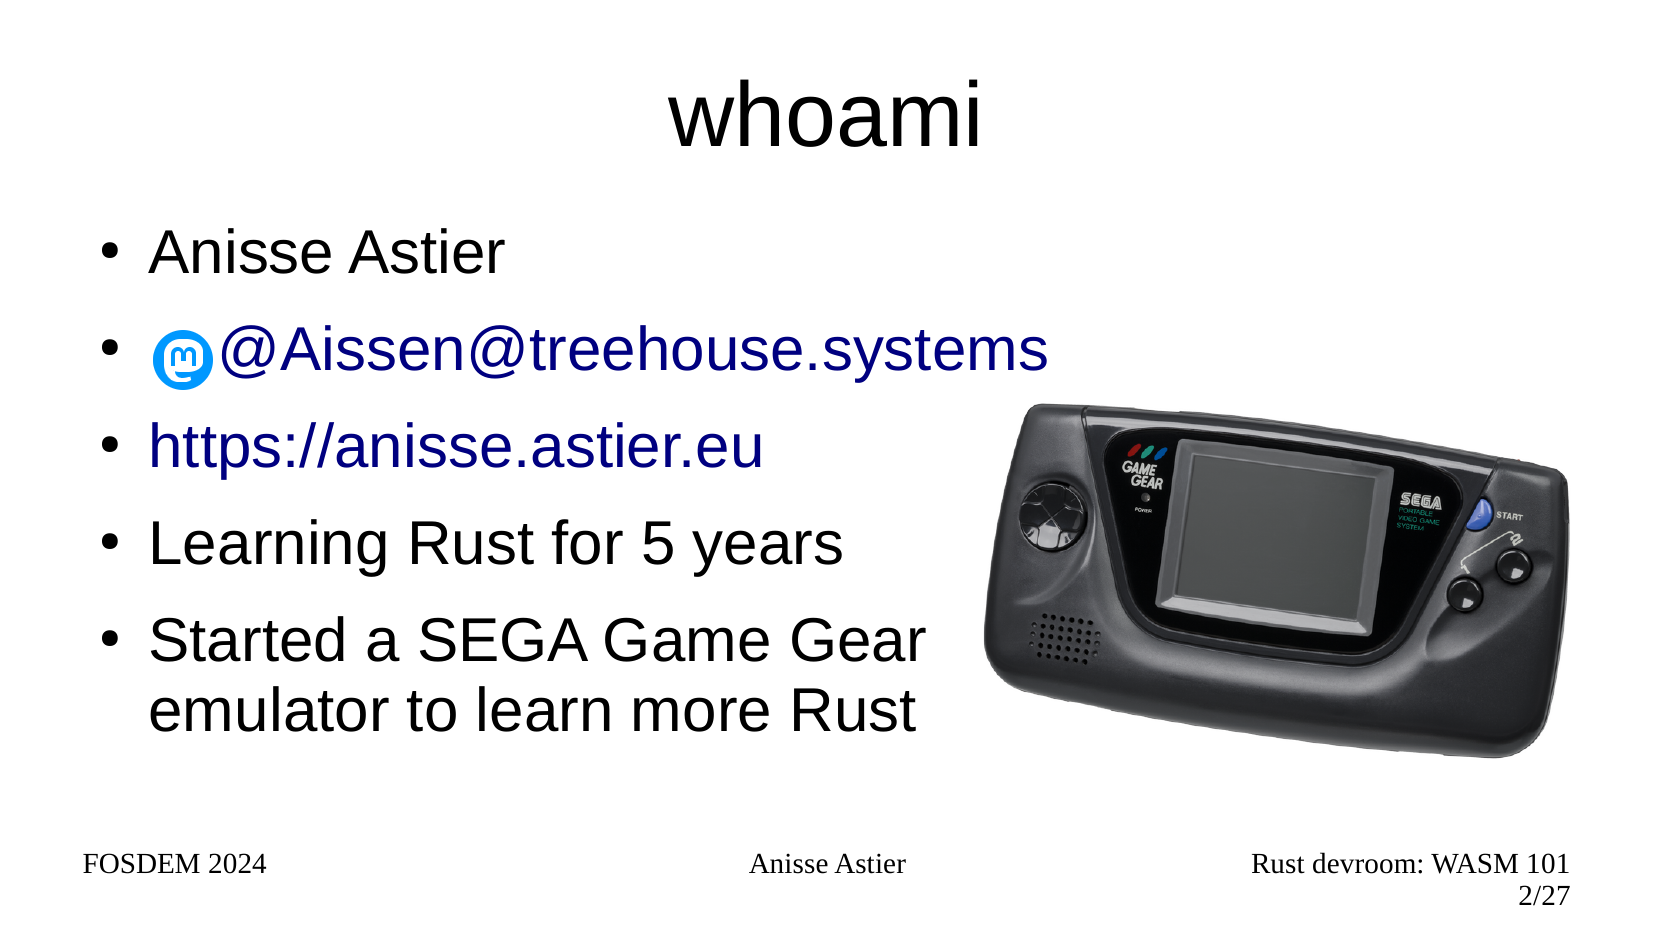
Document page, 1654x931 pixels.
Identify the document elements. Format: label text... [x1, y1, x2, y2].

picture [153, 330, 213, 390]
title whoami [82, 37, 1571, 193]
list Anisse Astier @Aissen@treehouse.systems https://anisse.astier.eu Learning Rust for 5 years Started a SEGA Game Gear emulator to learn more Rust [82, 217, 1063, 758]
picture [980, 401, 1571, 760]
